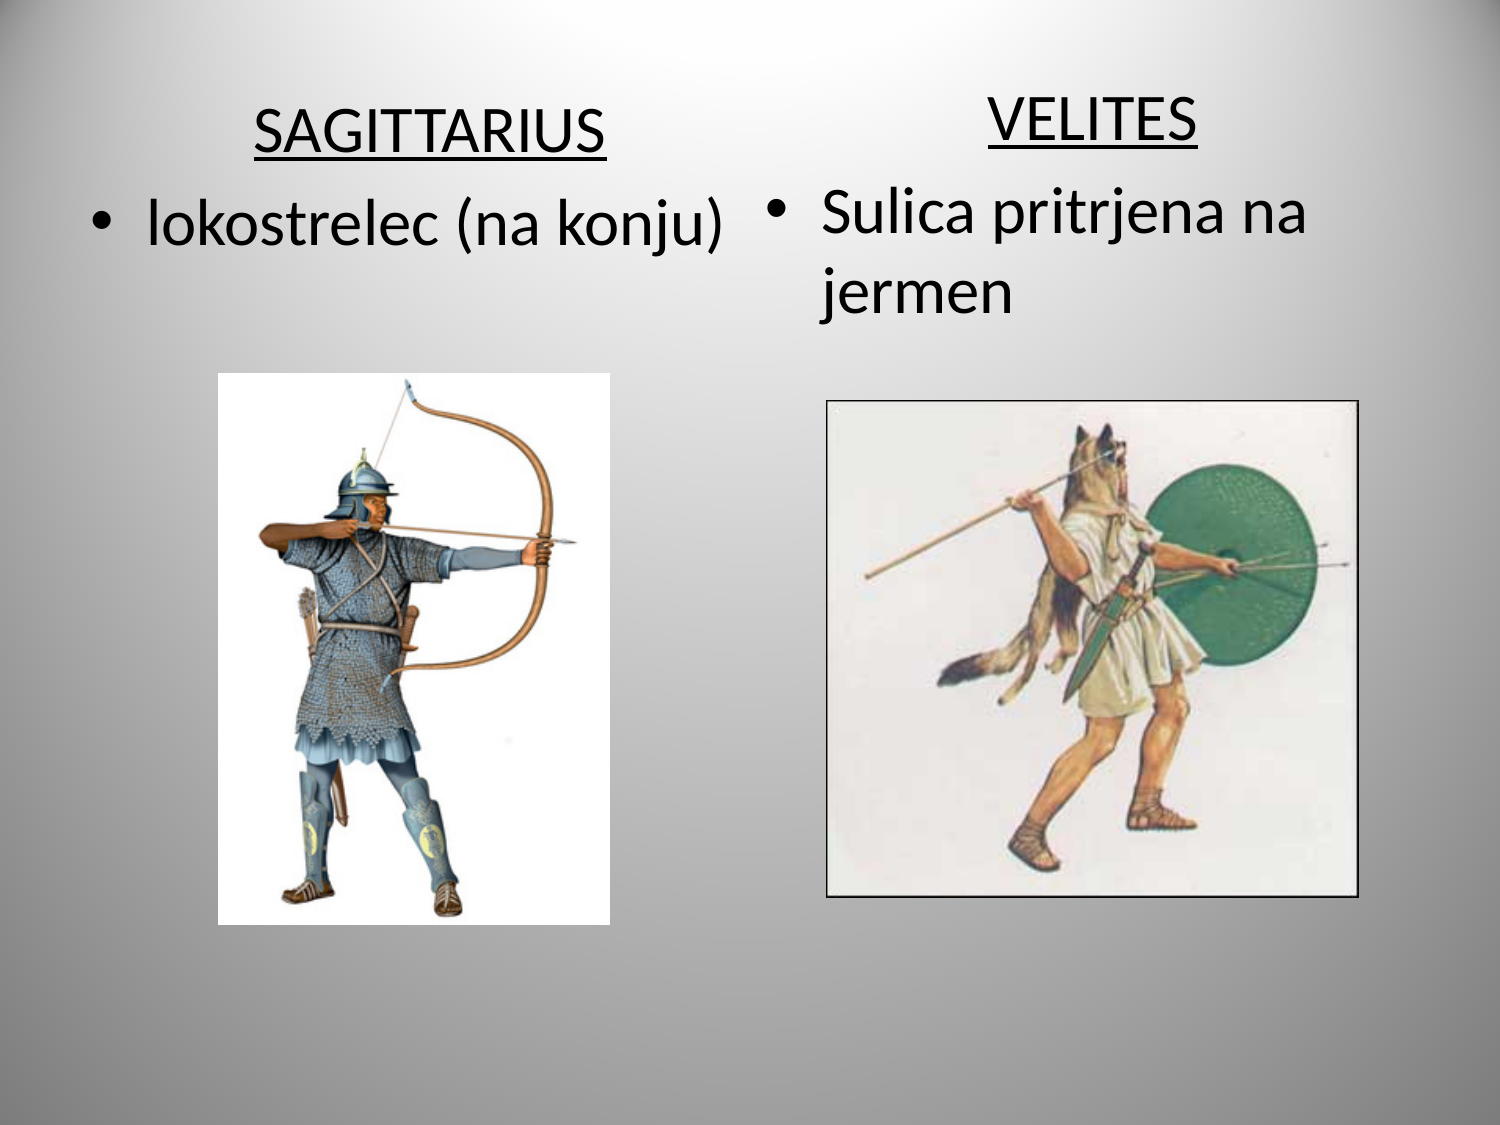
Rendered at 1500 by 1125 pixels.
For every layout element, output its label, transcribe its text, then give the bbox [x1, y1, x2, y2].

list SAGITTARIUS lokostrelec (na konju) [75, 78, 786, 1005]
text_box VELITES Sulica pritrjena na jermen [749, 66, 1436, 994]
picture [0, 0, 1500, 1125]
